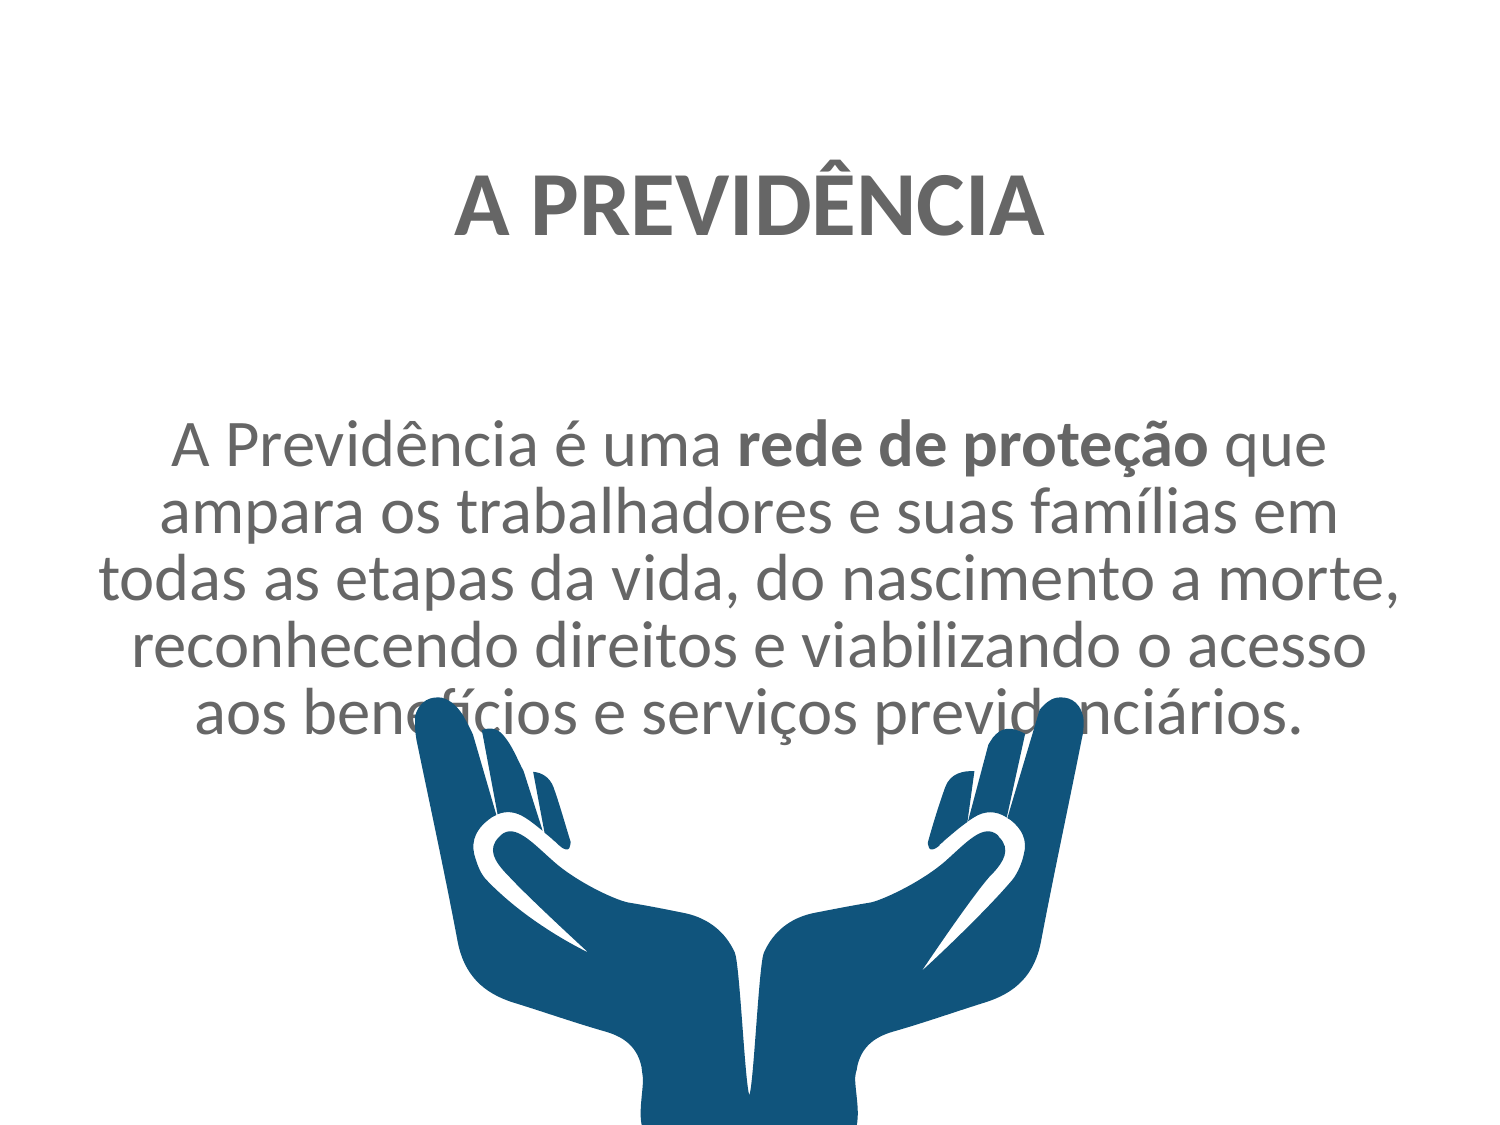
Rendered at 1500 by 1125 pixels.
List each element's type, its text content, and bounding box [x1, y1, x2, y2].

subtitle A Previdência é uma rede de proteção que ampara os trabalhadores e suas famílias em todas as etapas da vida, do nascimento a morte, reconhecendo direitos e viabilizando o acesso aos benefícios e serviços previdenciários. [85, 358, 1415, 809]
title A PREVIDÊNCIA [75, 135, 1425, 290]
picture [415, 696, 1085, 1125]
